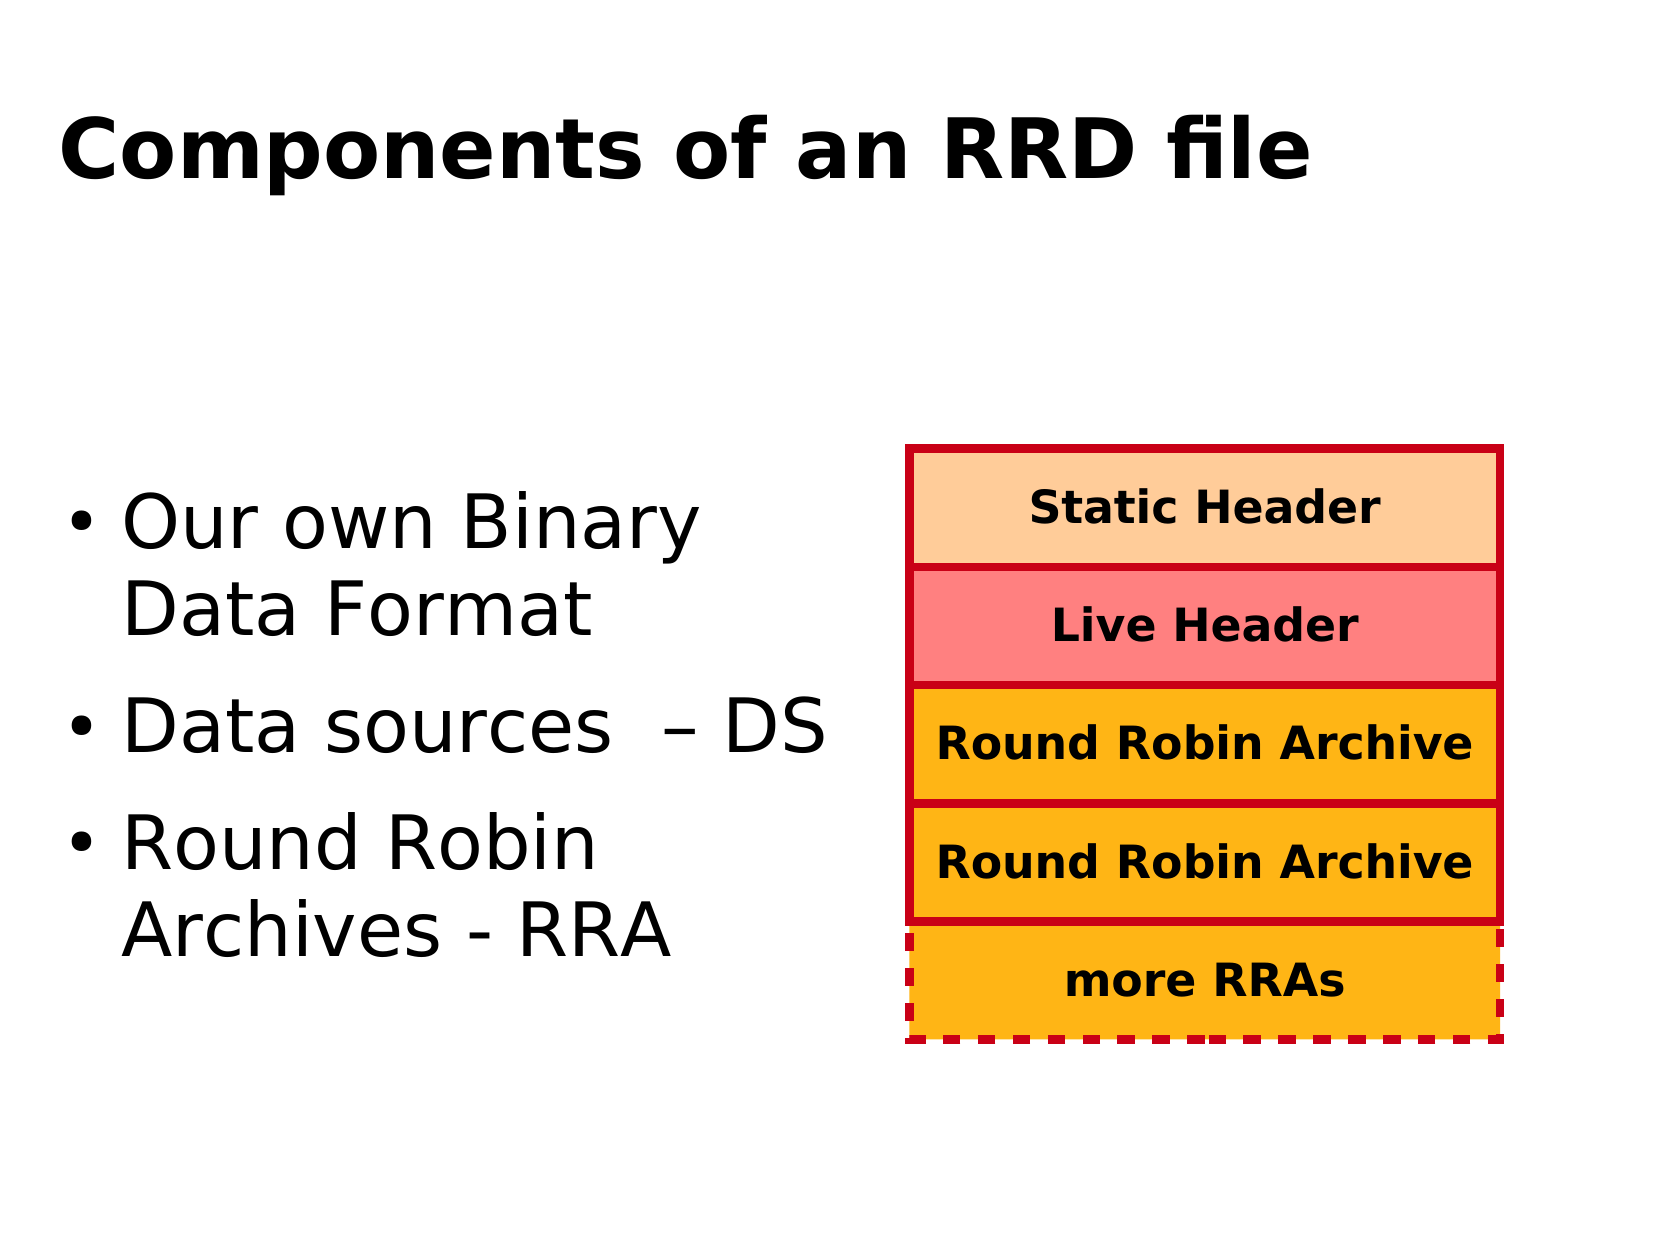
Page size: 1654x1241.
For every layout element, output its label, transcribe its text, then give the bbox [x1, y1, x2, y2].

title Components of an RRD file [59, 75, 1607, 225]
text_box more RRAs [909, 922, 1501, 1040]
text_box Round Robin Archive [909, 686, 1501, 803]
text_box Static Header [909, 448, 1501, 566]
text_box Live Header [909, 566, 1501, 686]
list Our own Binary Data Format Data sources – DS Round Robin Archives - RRA [50, 479, 851, 1065]
text_box Round Robin Archive [909, 803, 1501, 922]
